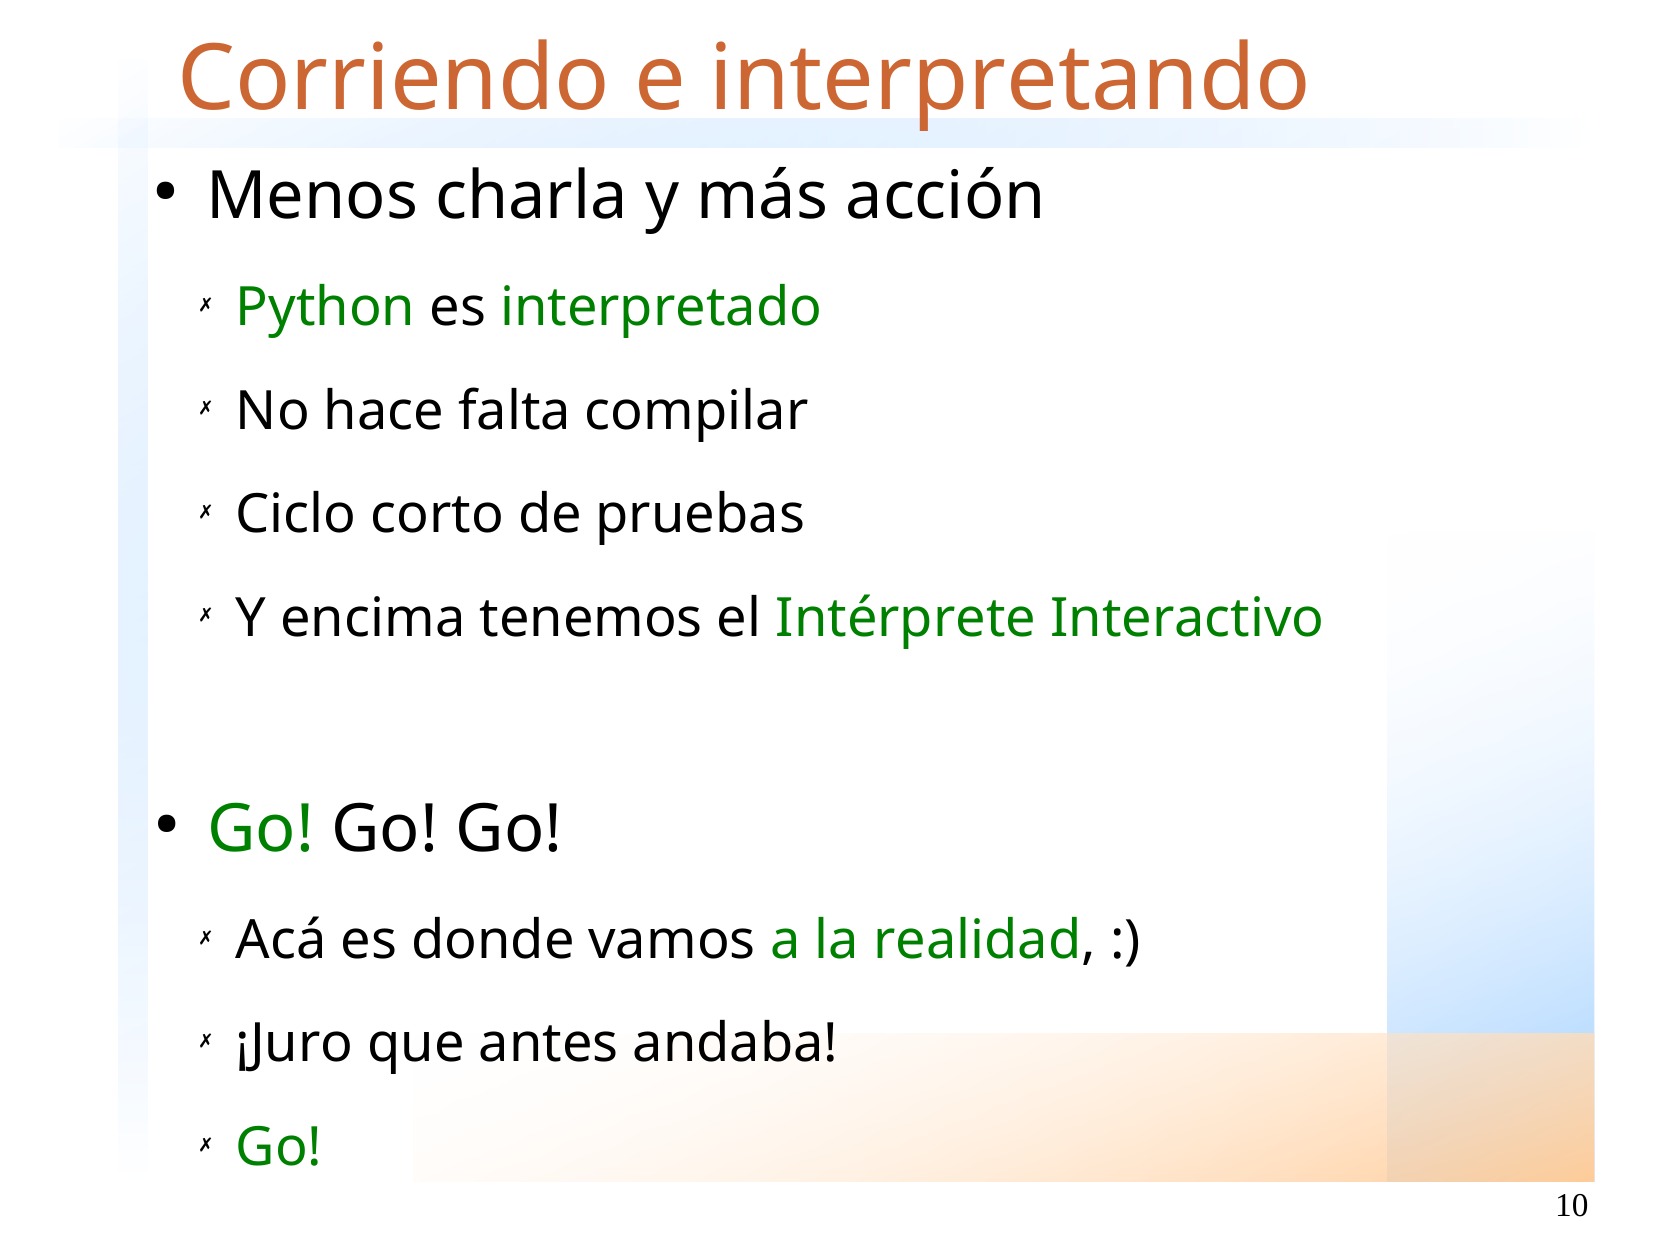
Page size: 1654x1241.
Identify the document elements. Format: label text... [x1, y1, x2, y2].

text_box Menos charla y más acción Python es interpretado No hace falta compilar Ciclo corto de pruebas Y encima tenemos el Intérprete Interactivo Go! Go! Go! Acá es donde vamos a la realidad, :) ¡Juro que antes andaba! Go! [118, 147, 1595, 1182]
title Corriendo e interpretando [177, 0, 1595, 147]
